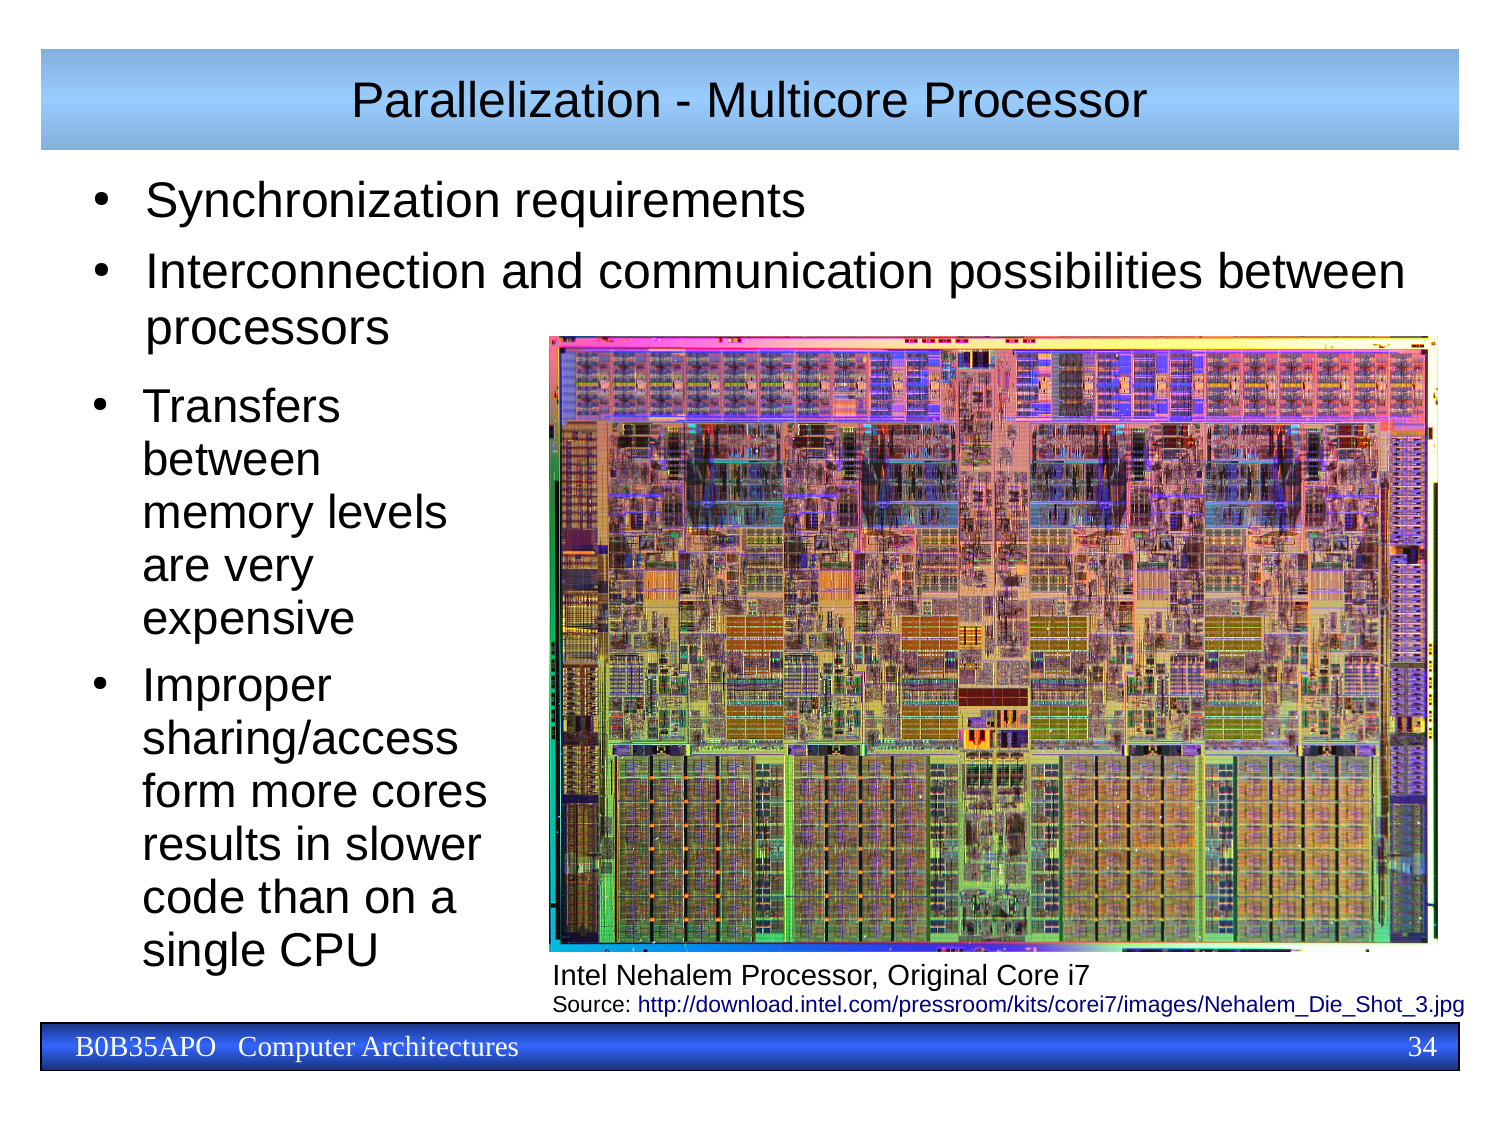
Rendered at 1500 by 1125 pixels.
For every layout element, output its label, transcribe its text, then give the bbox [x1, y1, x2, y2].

title Parallelization - Multicore Processor [41, 49, 1459, 150]
text_box Intel Nehalem Processor, Original Core i7 Source: http://download.intel.com/pressroom/kits/corei7/images/Nehalem_Die_Shot_3.jpg [537, 951, 1488, 1051]
list Transfers between memory levels are very expensive Improper sharing/access form more cores results in slower code than on a single CPU [75, 379, 500, 988]
picture [549, 336, 1438, 951]
list Synchronization requirements Interconnection and communication possibilities between processors [75, 172, 1426, 413]
